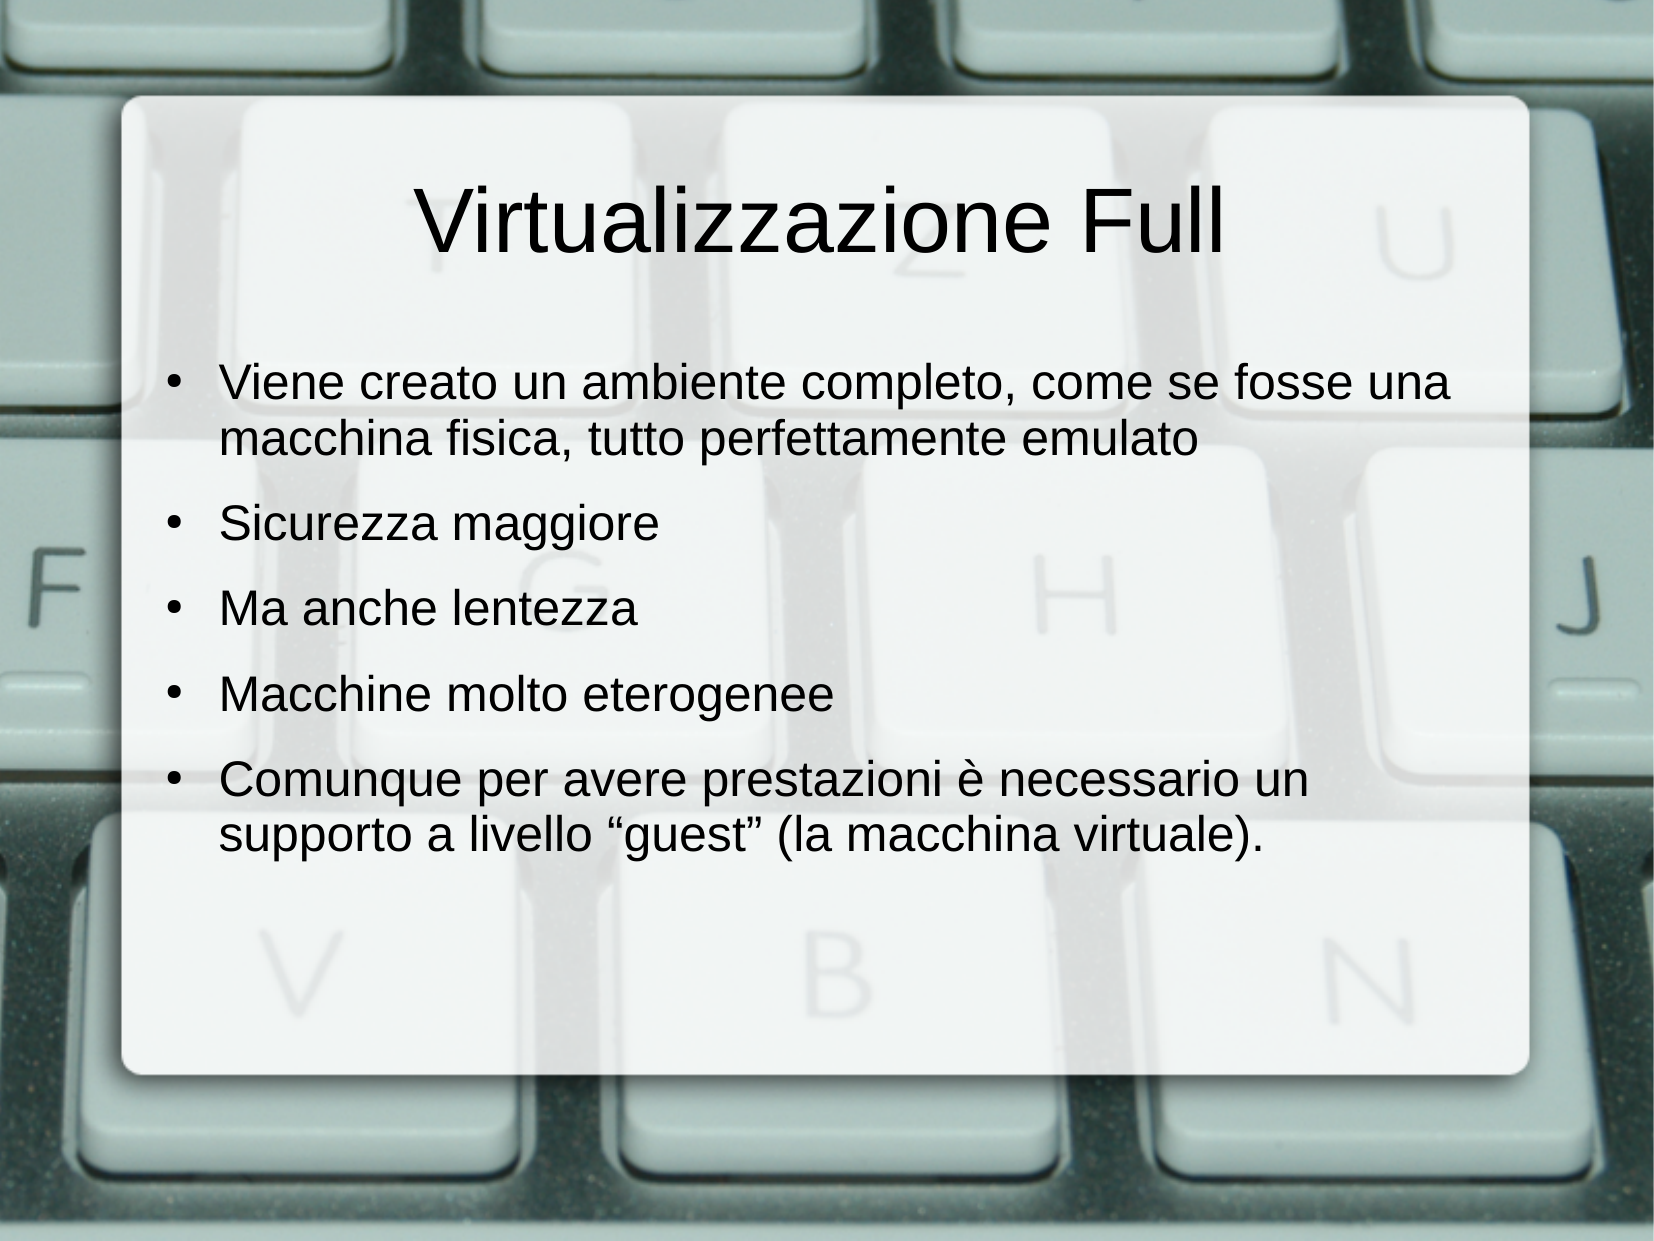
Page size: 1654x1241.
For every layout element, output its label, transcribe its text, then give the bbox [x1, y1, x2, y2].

picture [0, 0, 1654, 1241]
title Virtualizzazione Full [135, 117, 1506, 325]
list Viene creato un ambiente completo, come se fosse una macchina fisica, tutto perfettamente emulato Sicurezza maggiore Ma anche lentezza Macchine molto eterogenee Comunque per avere prestazioni è necessario un supporto a livello “guest” (la macchina virtuale). [147, 354, 1506, 1074]
